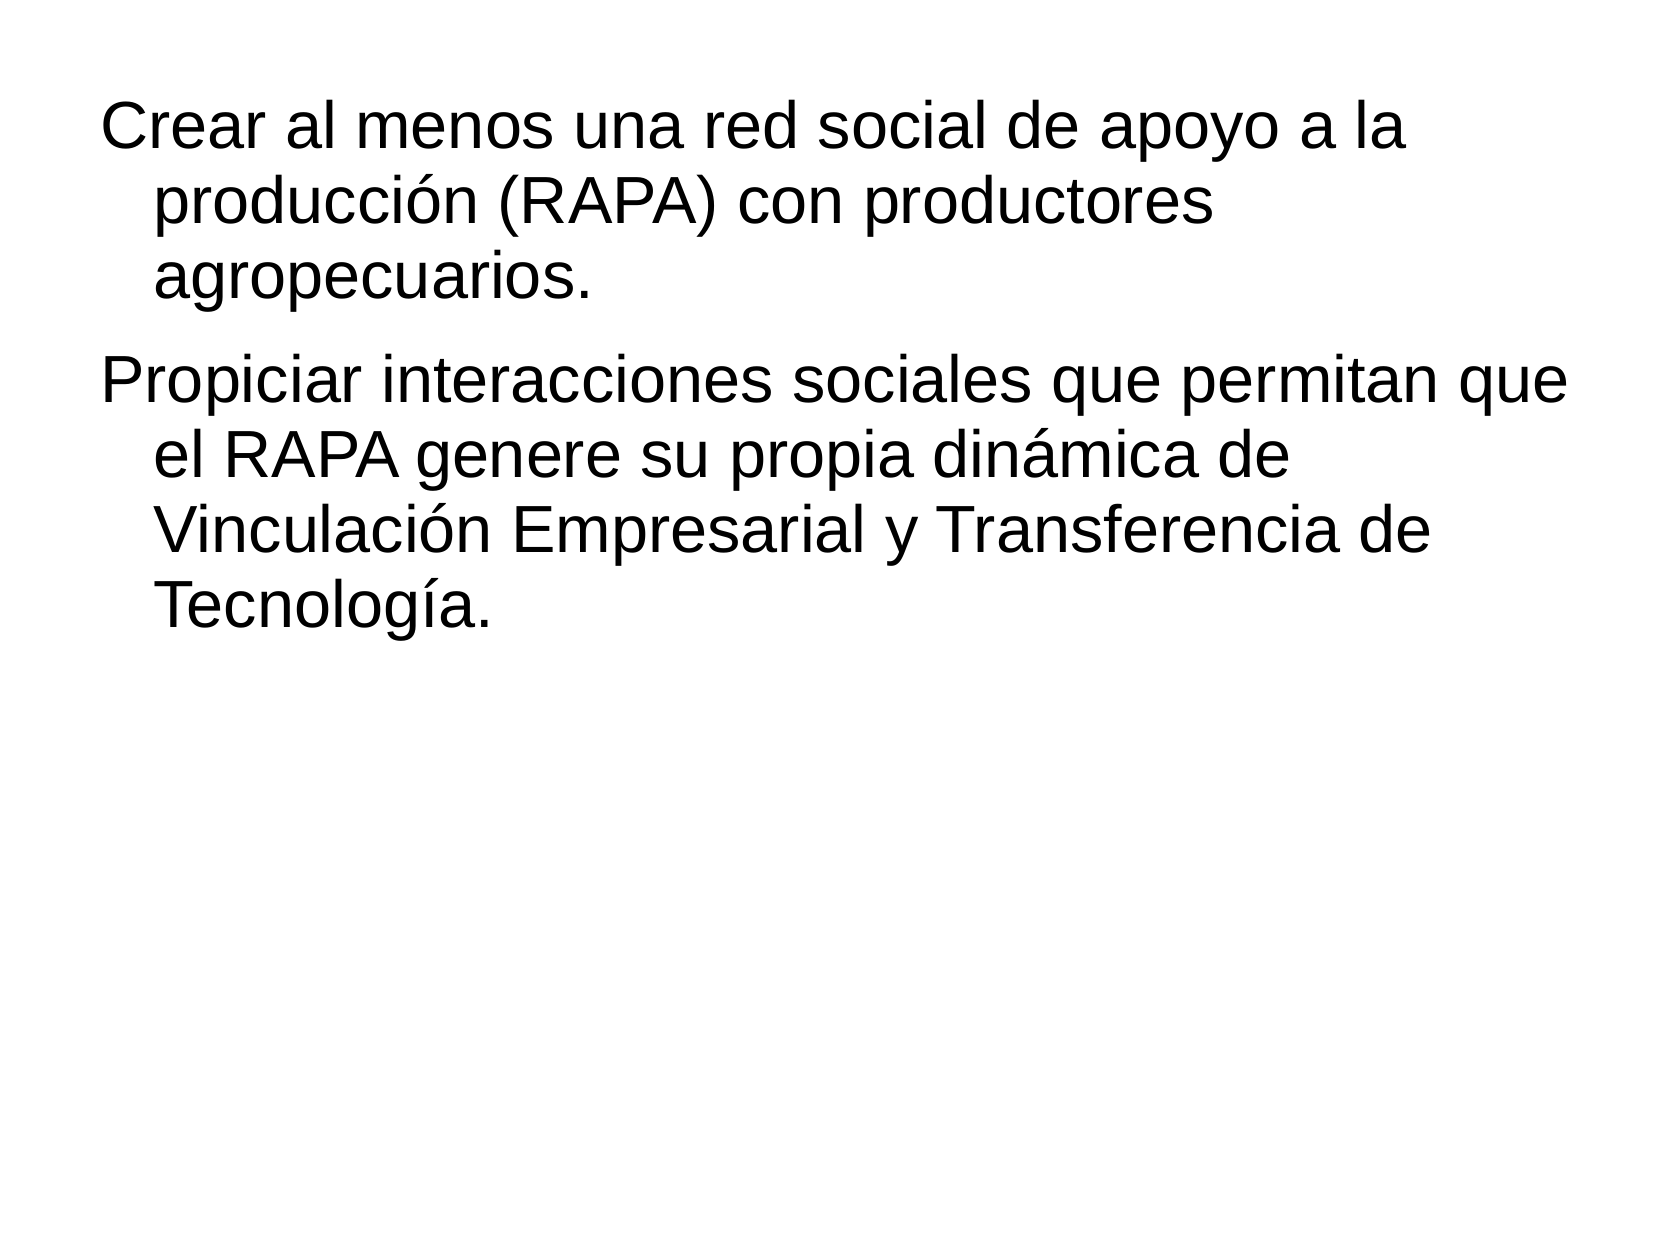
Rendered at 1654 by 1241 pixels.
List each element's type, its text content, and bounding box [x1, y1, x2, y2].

list Crear al menos una red social de apoyo a la producción (RAPA) con productores agropecuarios. Propiciar interacciones sociales que permitan que el RAPA genere su propia dinámica de Vinculación Empresarial y Transferencia de Tecnología. [82, 88, 1571, 1094]
